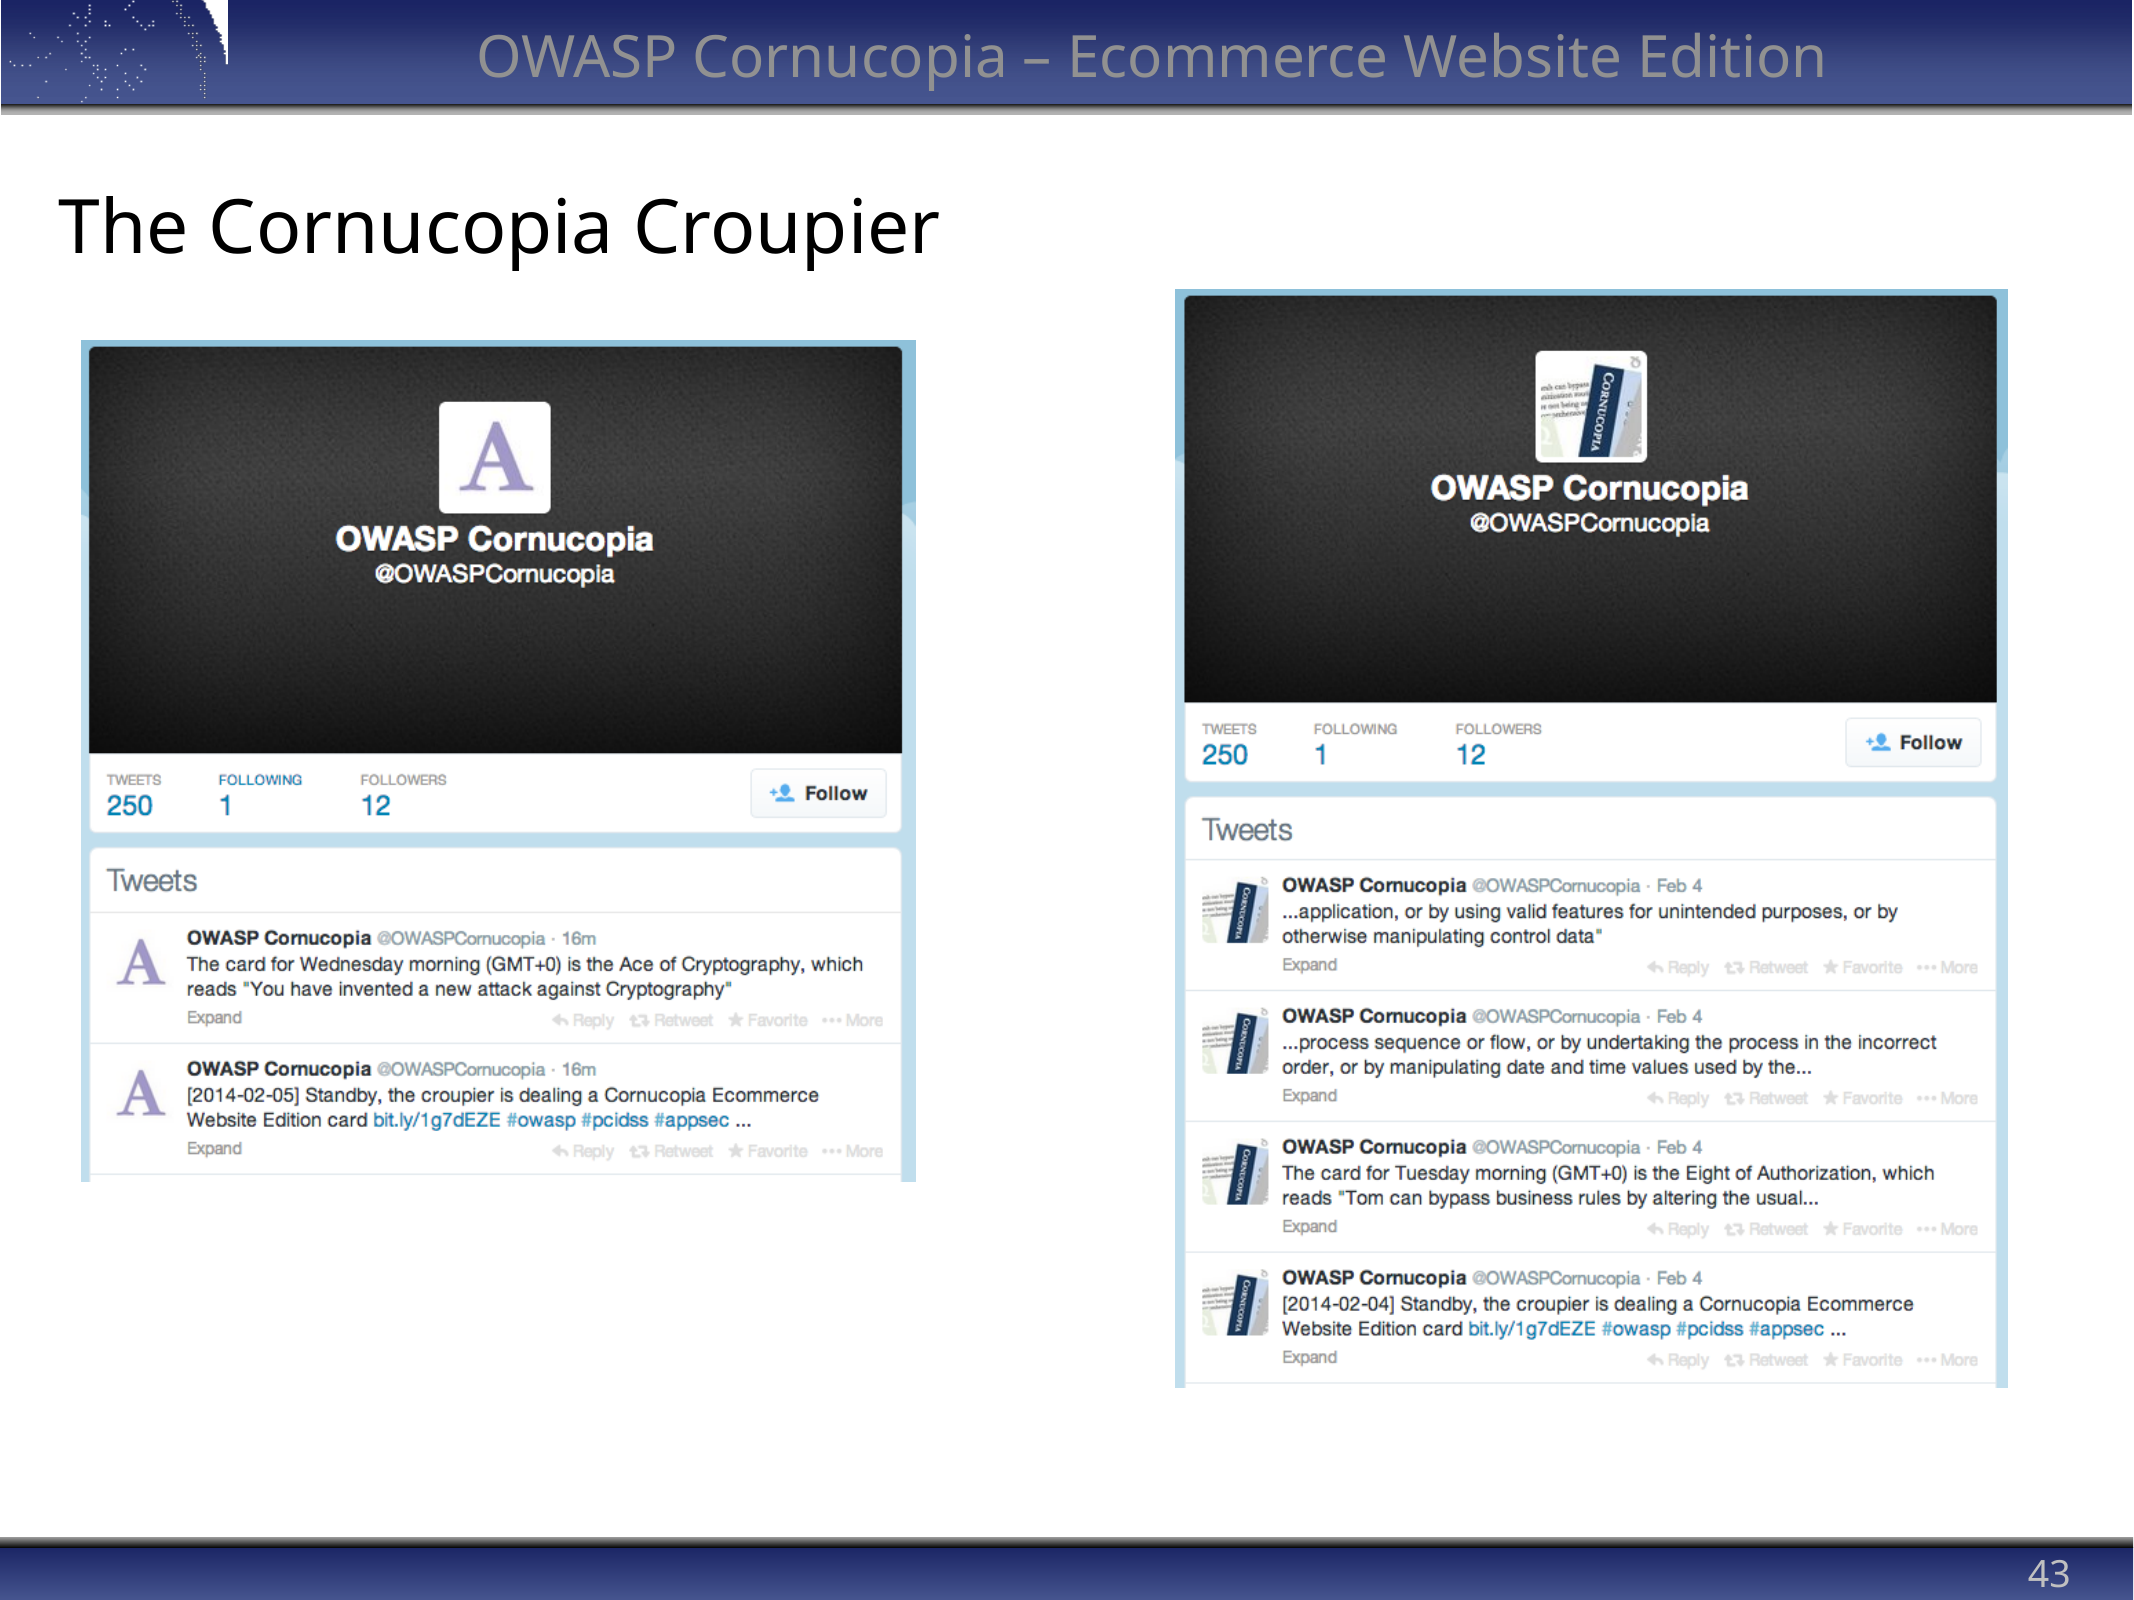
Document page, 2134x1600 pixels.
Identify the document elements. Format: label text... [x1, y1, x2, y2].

title The Cornucopia Croupier [58, 124, 2126, 325]
picture [81, 340, 916, 1182]
picture [1175, 289, 2008, 1388]
